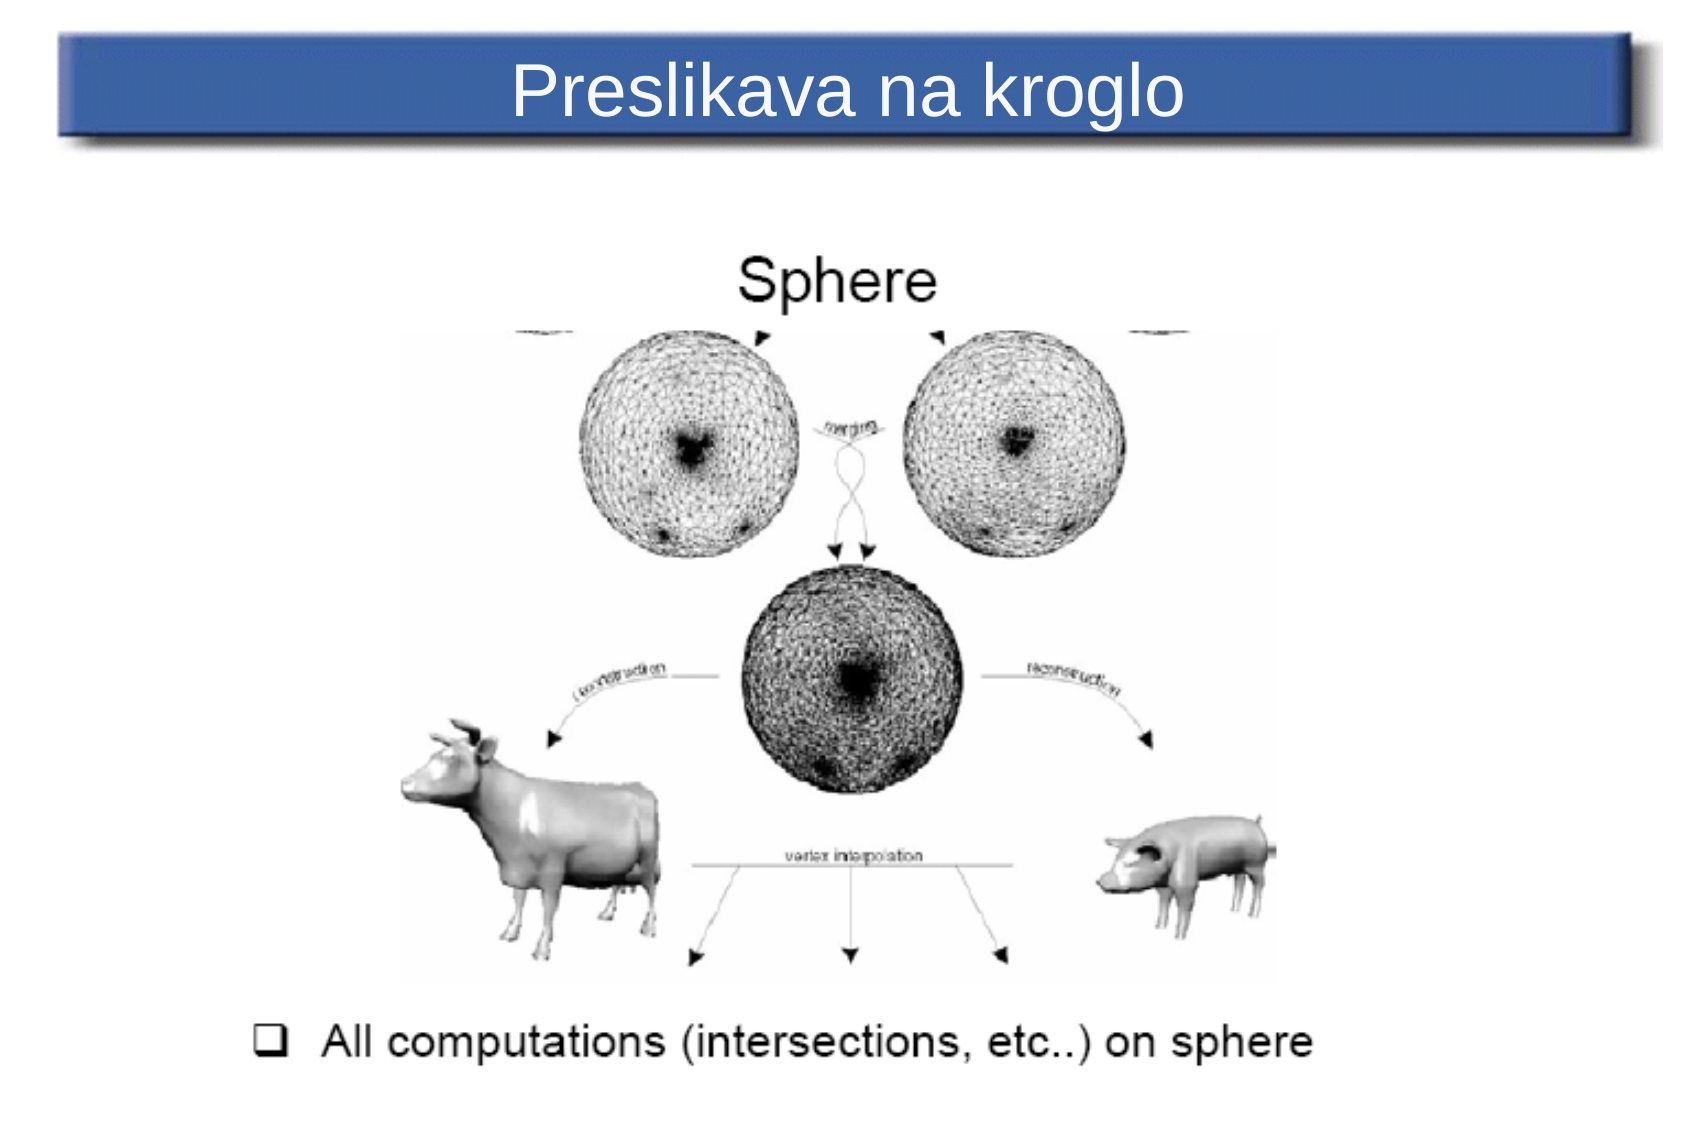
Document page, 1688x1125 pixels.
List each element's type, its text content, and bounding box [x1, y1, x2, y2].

picture [241, 219, 1376, 1075]
title Preslikava na kroglo [188, 23, 1509, 149]
picture [56, 29, 1663, 156]
